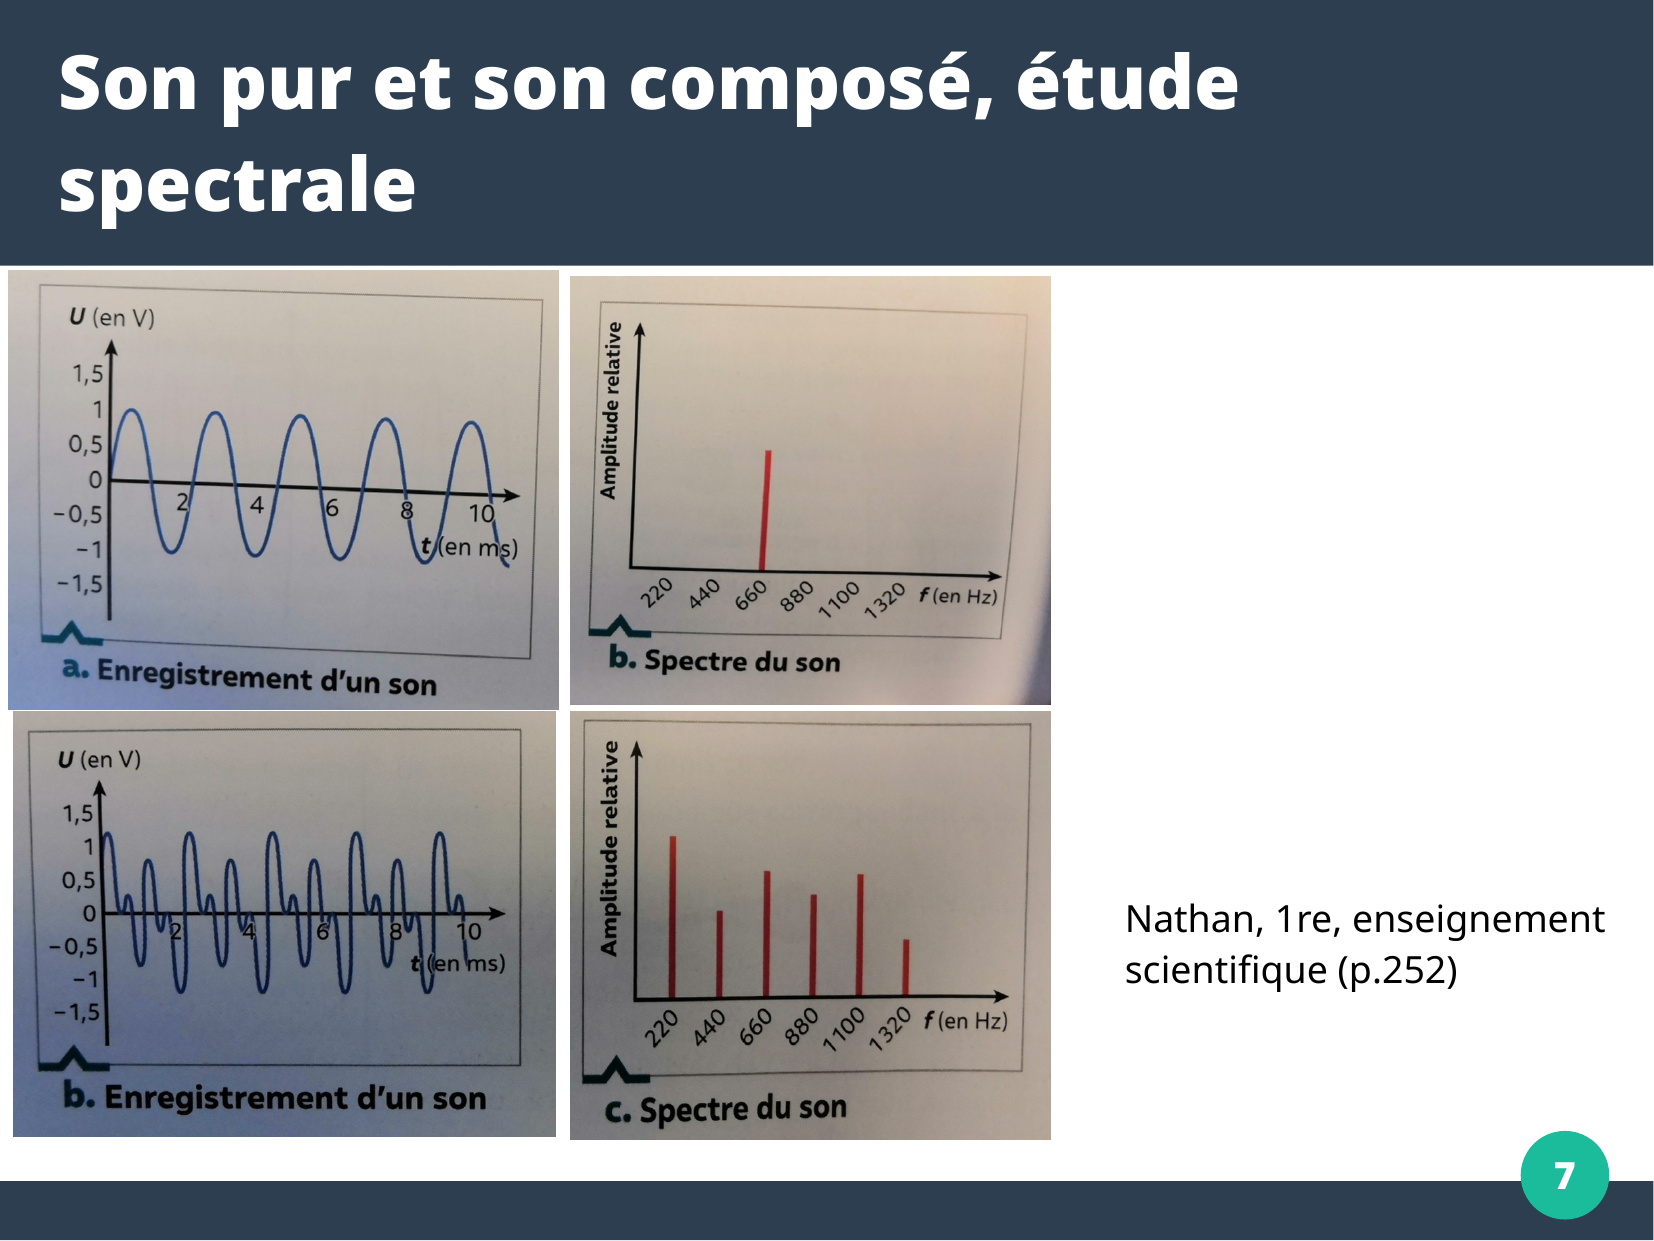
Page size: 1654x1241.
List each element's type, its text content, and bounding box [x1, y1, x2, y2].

title Son pur et son composé, étude spectrale [59, 52, 1595, 211]
picture [8, 270, 559, 710]
picture [570, 711, 1051, 1141]
text_box Nathan, 1re, enseignement scientifique (p.252) [1110, 885, 1636, 1031]
picture [570, 276, 1051, 706]
picture [13, 711, 556, 1137]
